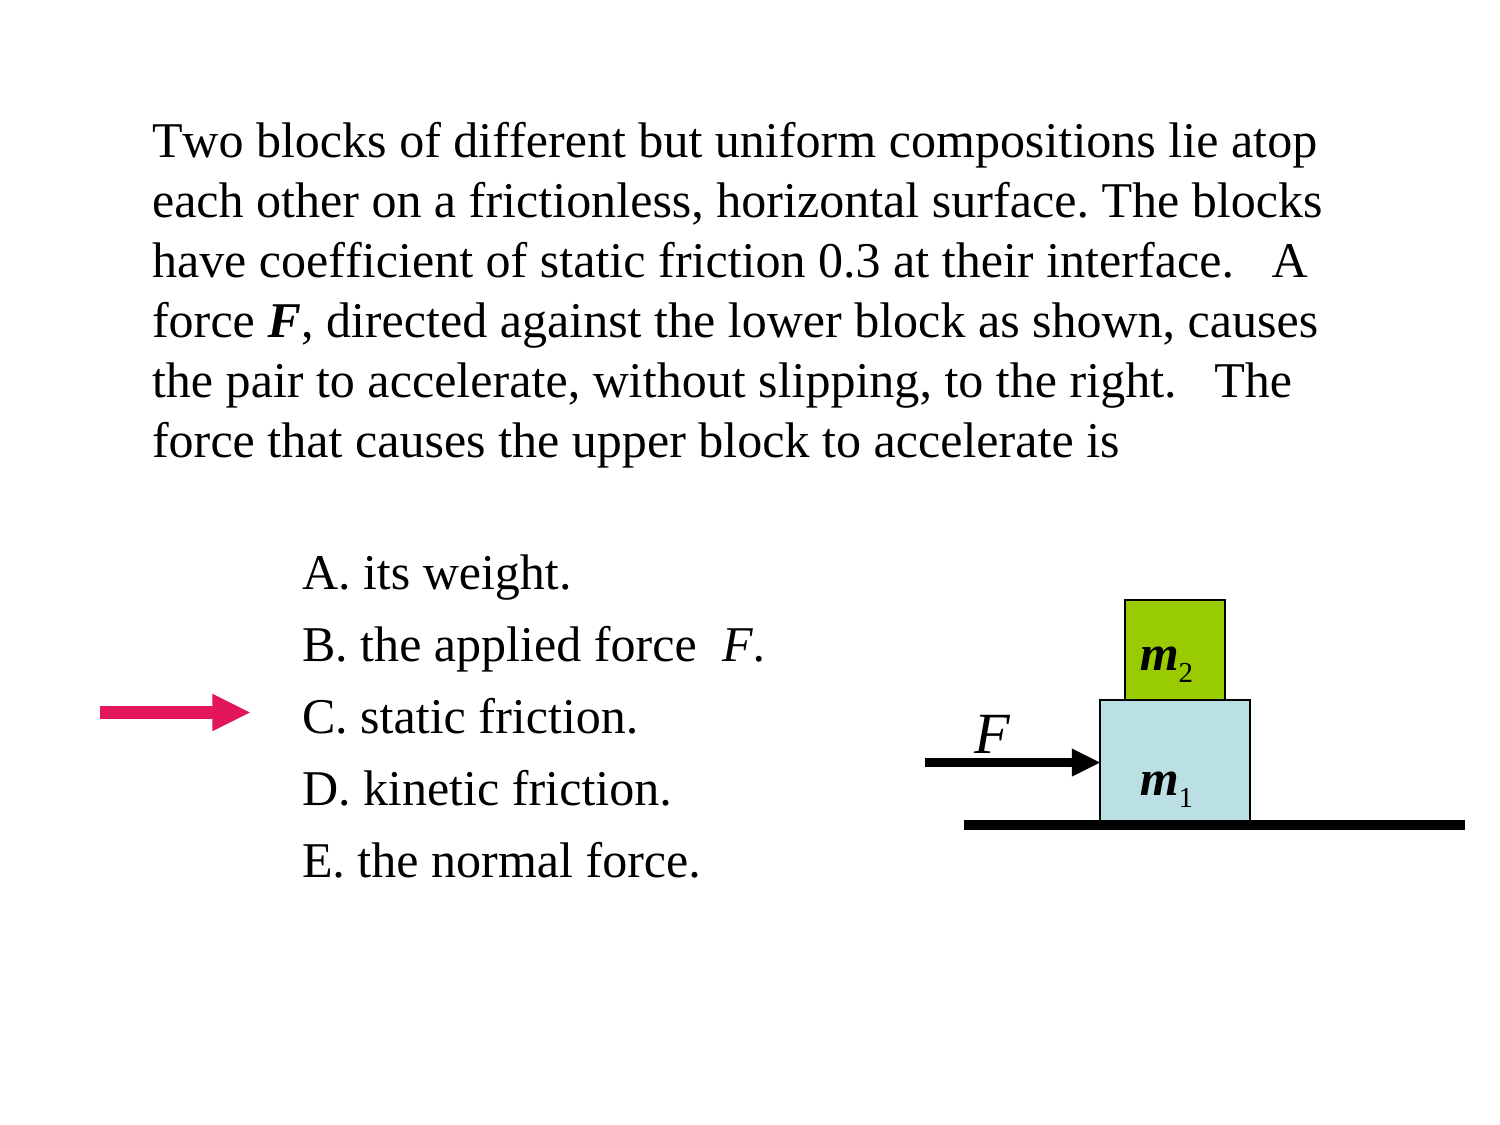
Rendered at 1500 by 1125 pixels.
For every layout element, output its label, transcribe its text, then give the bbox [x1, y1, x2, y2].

text_box m1 [1124, 737, 1230, 791]
text_box F [959, 687, 1025, 773]
text_box m1 [1147, 775, 1156, 791]
text_box [1124, 600, 1225, 612]
text_box m2 [1124, 612, 1230, 666]
text_box m2 [1160, 650, 1169, 666]
text_box [1099, 666, 1250, 820]
text_box m1 [1160, 775, 1169, 791]
text_box Two blocks of different but uniform compositions lie atop each other on a frictionless, horizontal surface. The blocks have coefficient of static friction 0.3 at their interface. A force F, directed against the lower block as shown, causes the pair to accelerate, without slipping, to the right. The force that causes the upper block to accelerate is A. its weight. B. the applied force F. C. static friction. D. kinetic friction. E. the normal force. [137, 99, 1388, 896]
text_box m2 [1147, 650, 1156, 666]
